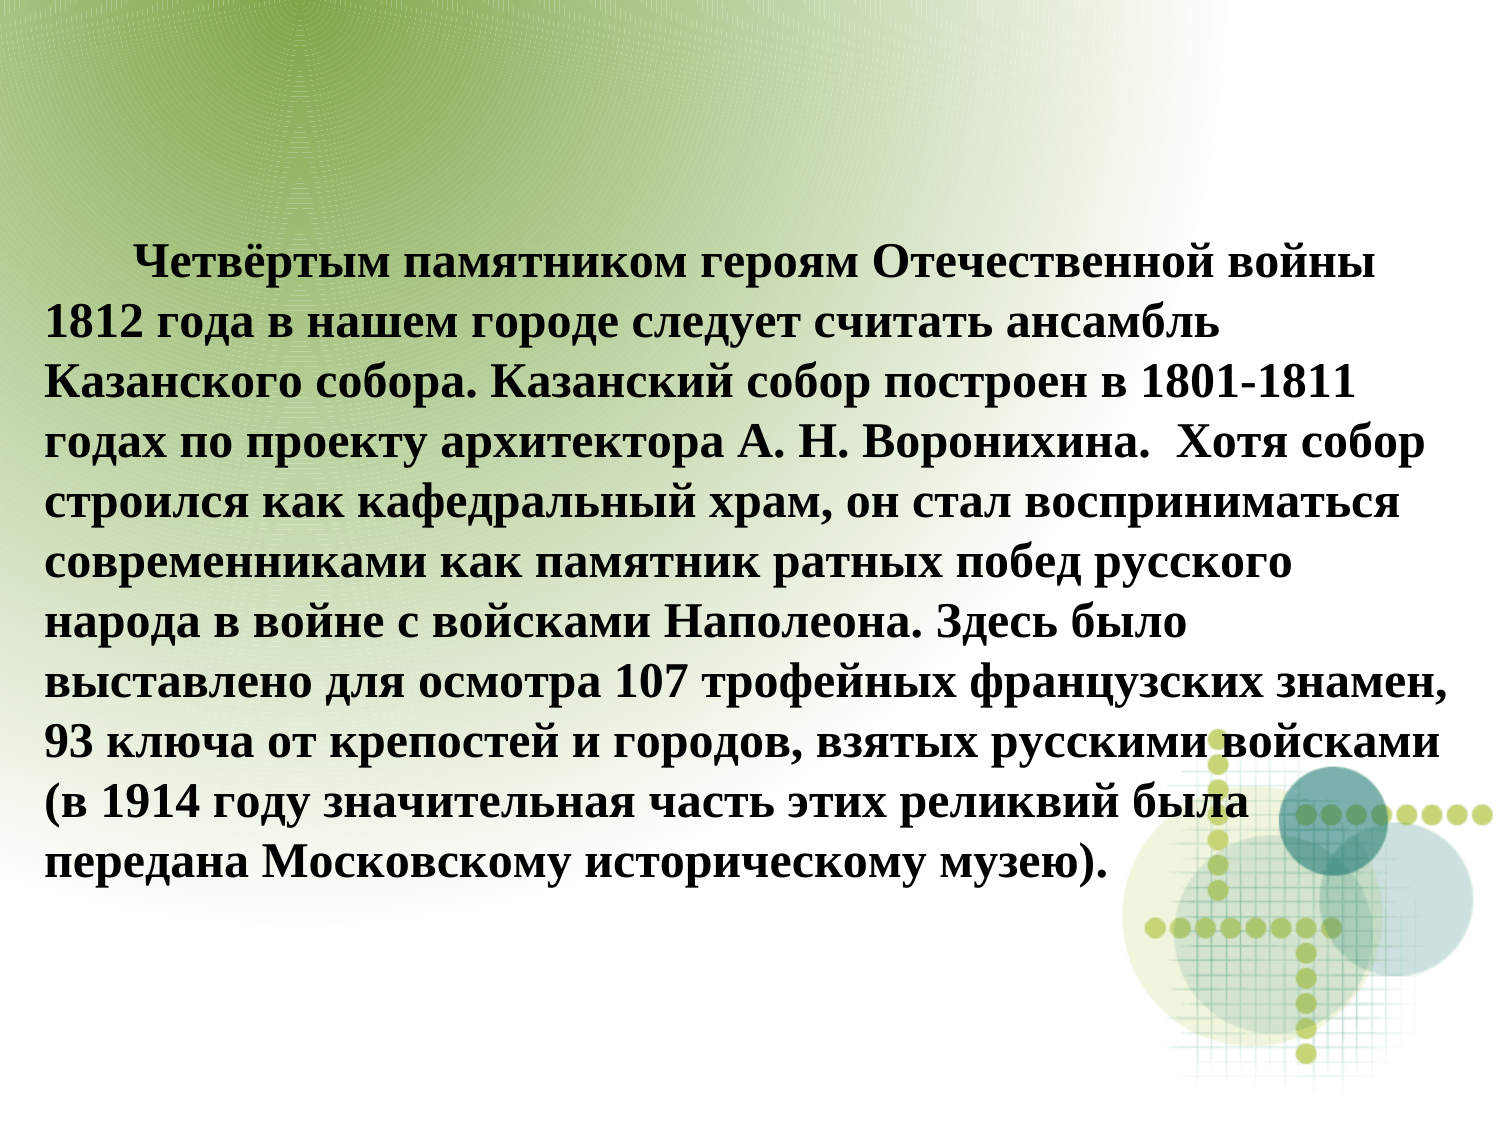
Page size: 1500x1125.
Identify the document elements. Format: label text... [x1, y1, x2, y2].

list Четвёртым памятником героям Отечественной войны 1812 года в нашем городе следует считать ансамбль Казанского собора. Казанский собор построен в 1801-1811 годах по проекту архитектора А. Н. Воронихина. Хотя собор строился как кафедральный храм, он стал восприниматься современниками как памятник ратных побед русского народа в войне с войсками Наполеона. Здесь было выставлено для осмотра 107 трофейных французских знамен, 93 ключа от крепостей и городов, взятых русскими войсками (в 1914 году значительная часть этих реликвий была передана Московскому историческому музею). [29, 219, 1471, 905]
picture [1110, 718, 1500, 1098]
